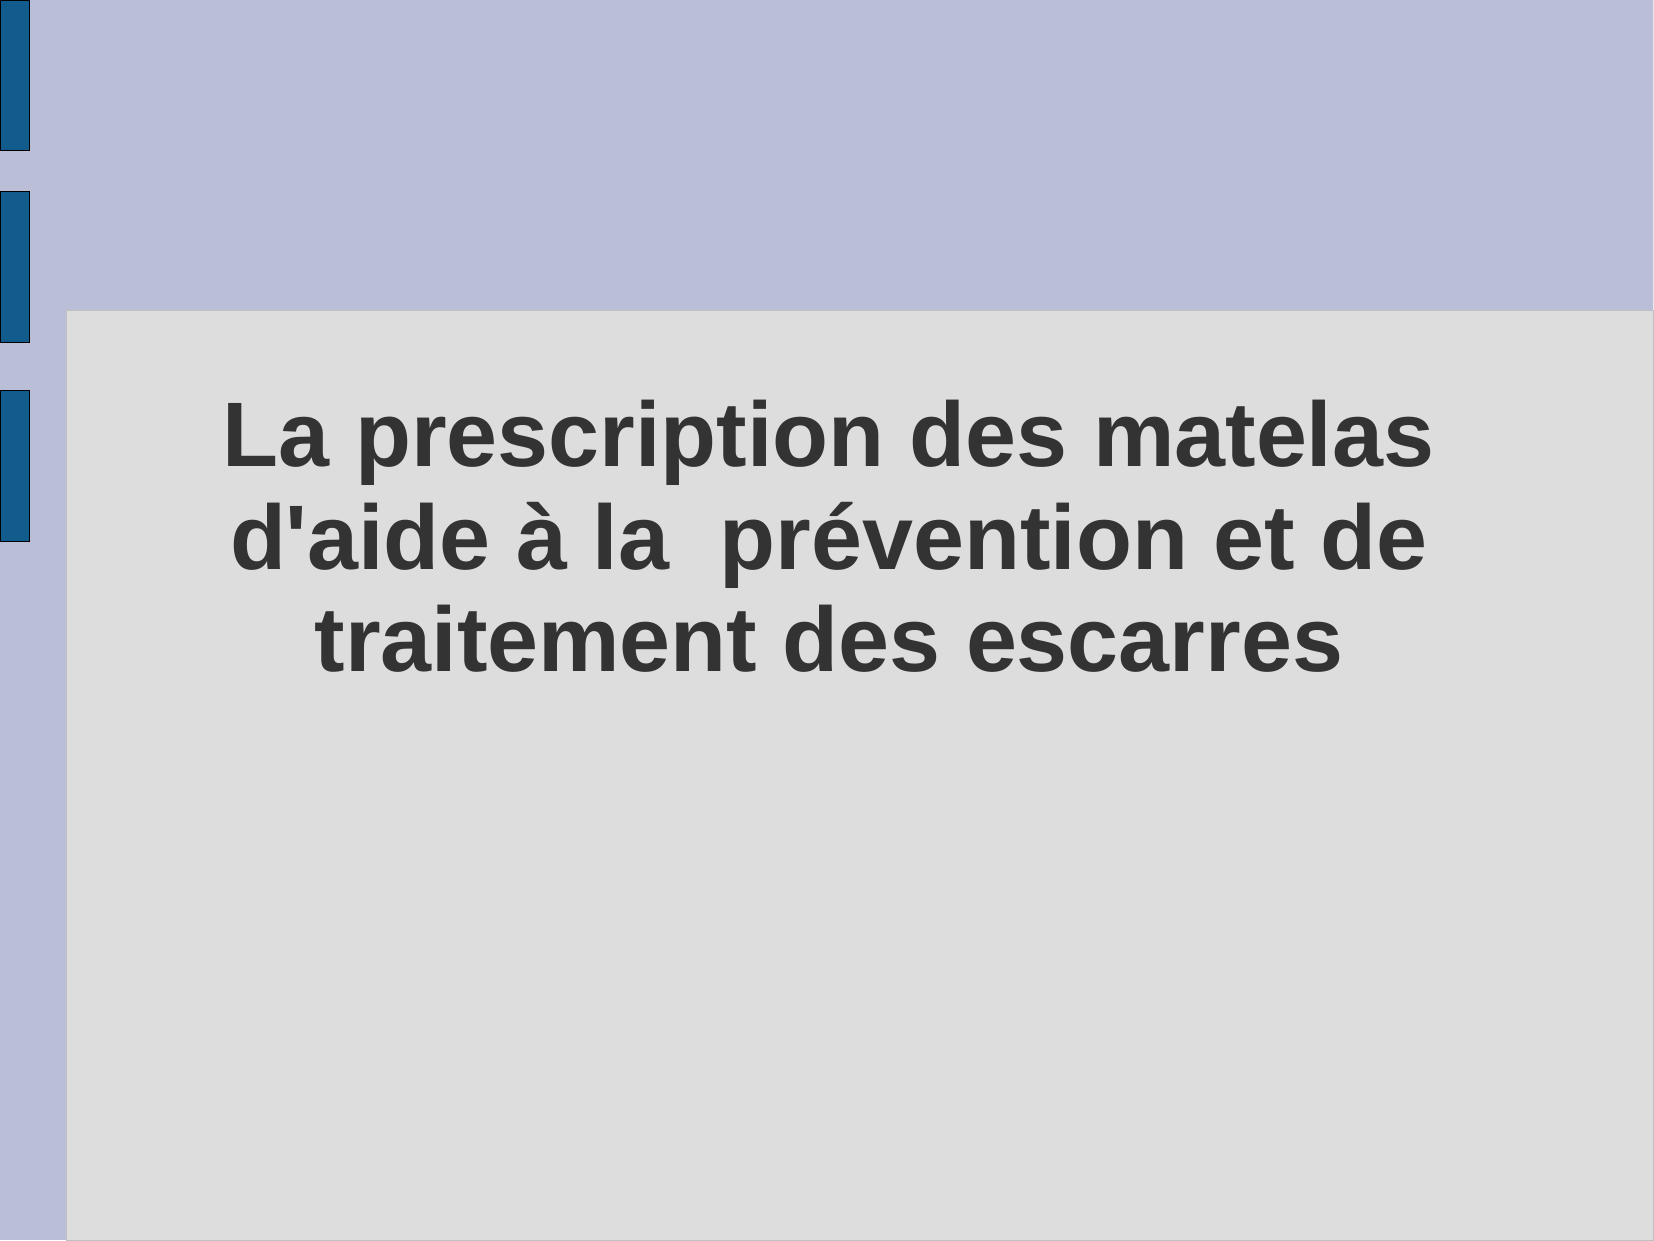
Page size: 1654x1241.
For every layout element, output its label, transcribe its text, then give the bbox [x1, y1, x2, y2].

title La prescription des matelas d'aide à la prévention et de traitement des escarres [123, 383, 1536, 692]
